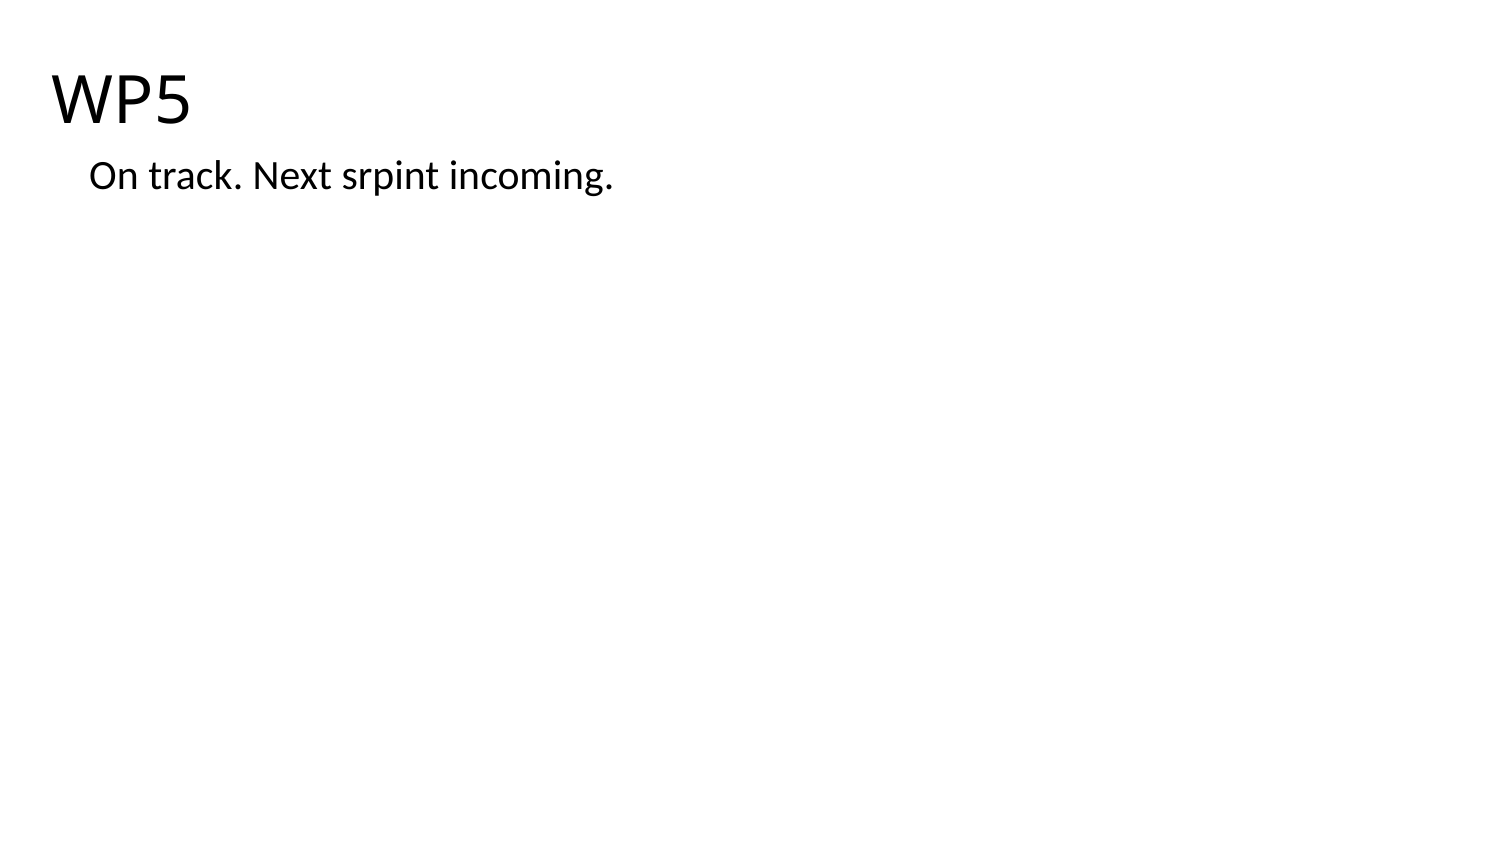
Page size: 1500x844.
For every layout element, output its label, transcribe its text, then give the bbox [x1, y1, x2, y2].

list On track. Next srpint incoming. [36, 155, 1469, 774]
list WP5 [36, 44, 1469, 155]
